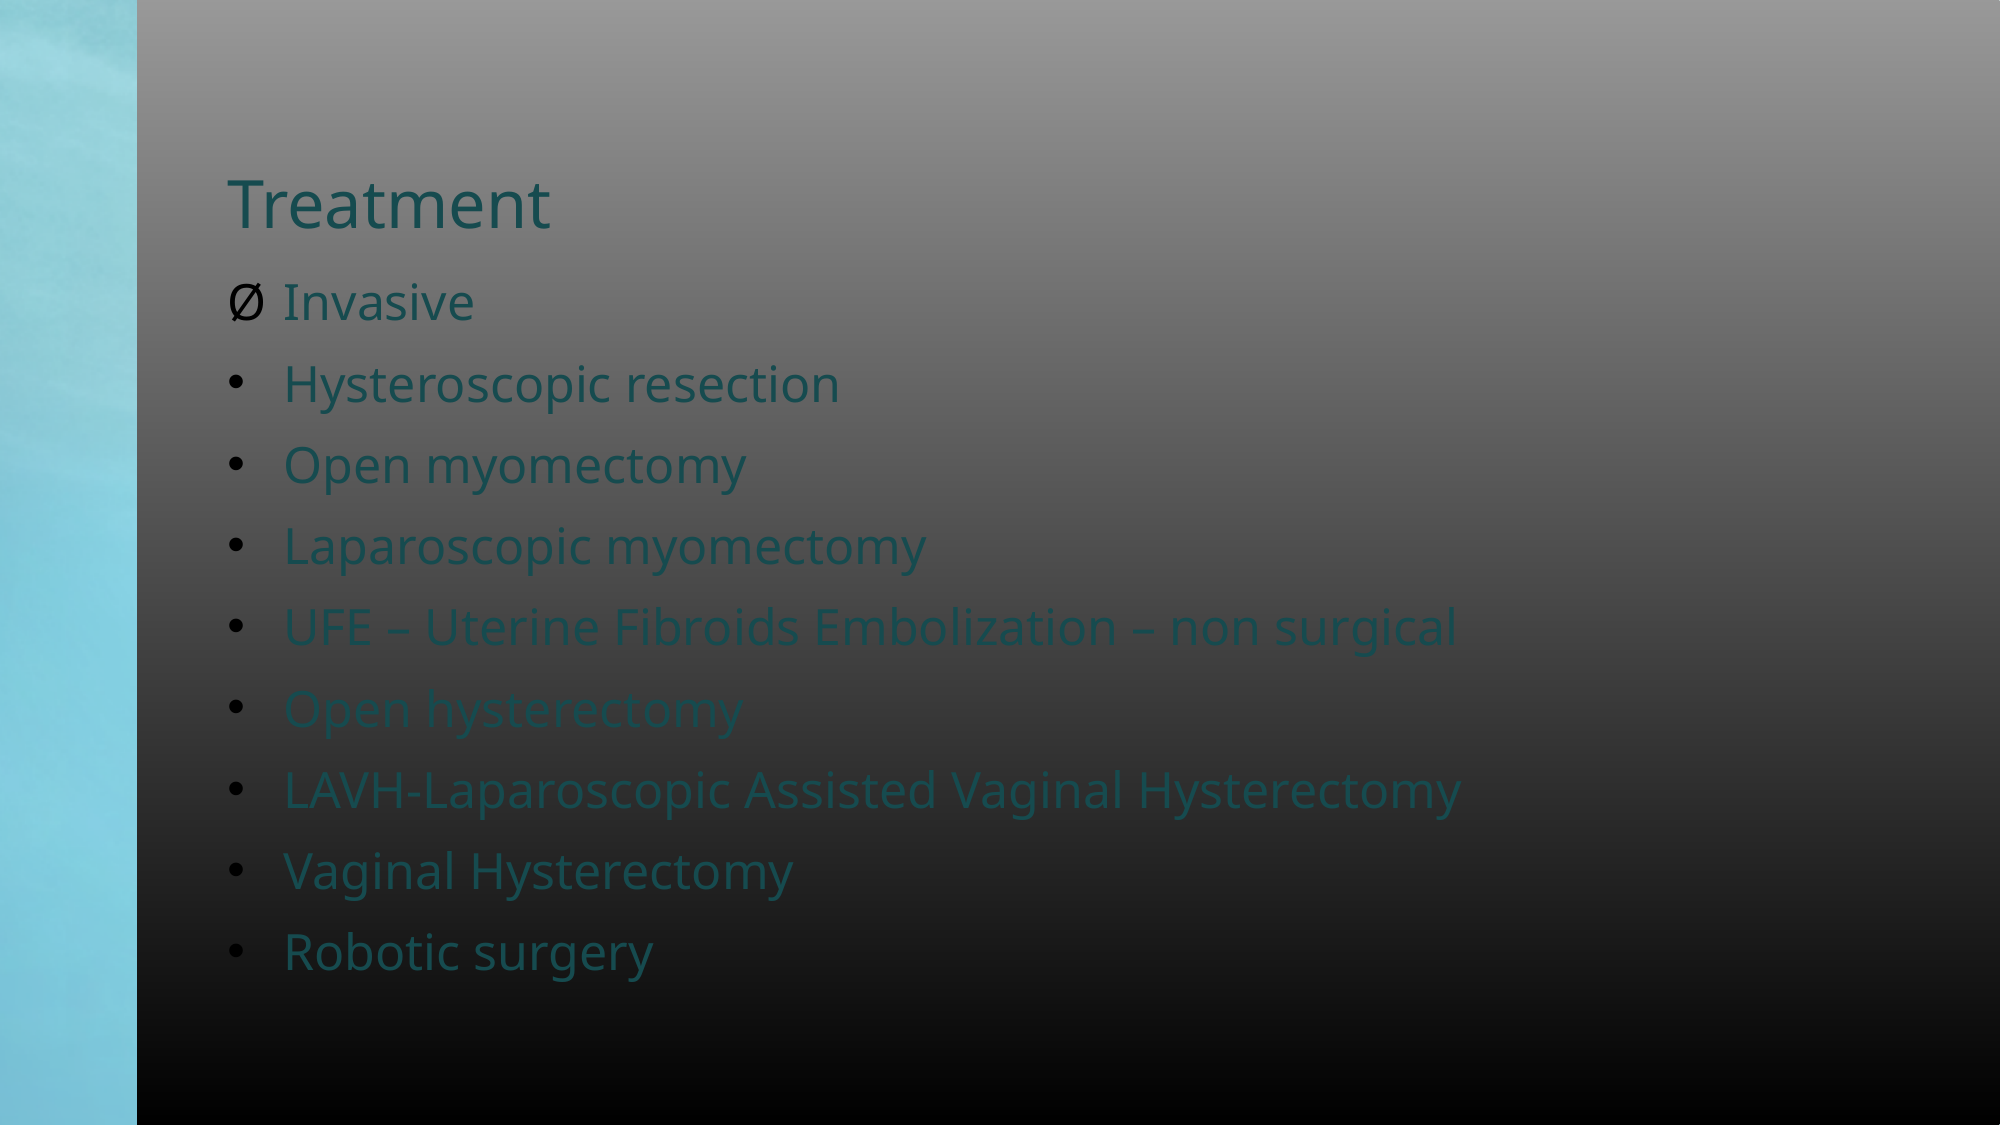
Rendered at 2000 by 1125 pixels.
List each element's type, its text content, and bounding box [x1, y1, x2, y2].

title Treatment [212, 62, 1788, 250]
list Invasive Hysteroscopic resection Open myomectomy Laparoscopic myomectomy UFE – Uterine Fibroids Embolization – non surgical Open hysterectomy LAVH-Laparoscopic Assisted Vaginal Hysterectomy Vaginal Hysterectomy Robotic surgery [212, 275, 1788, 1013]
